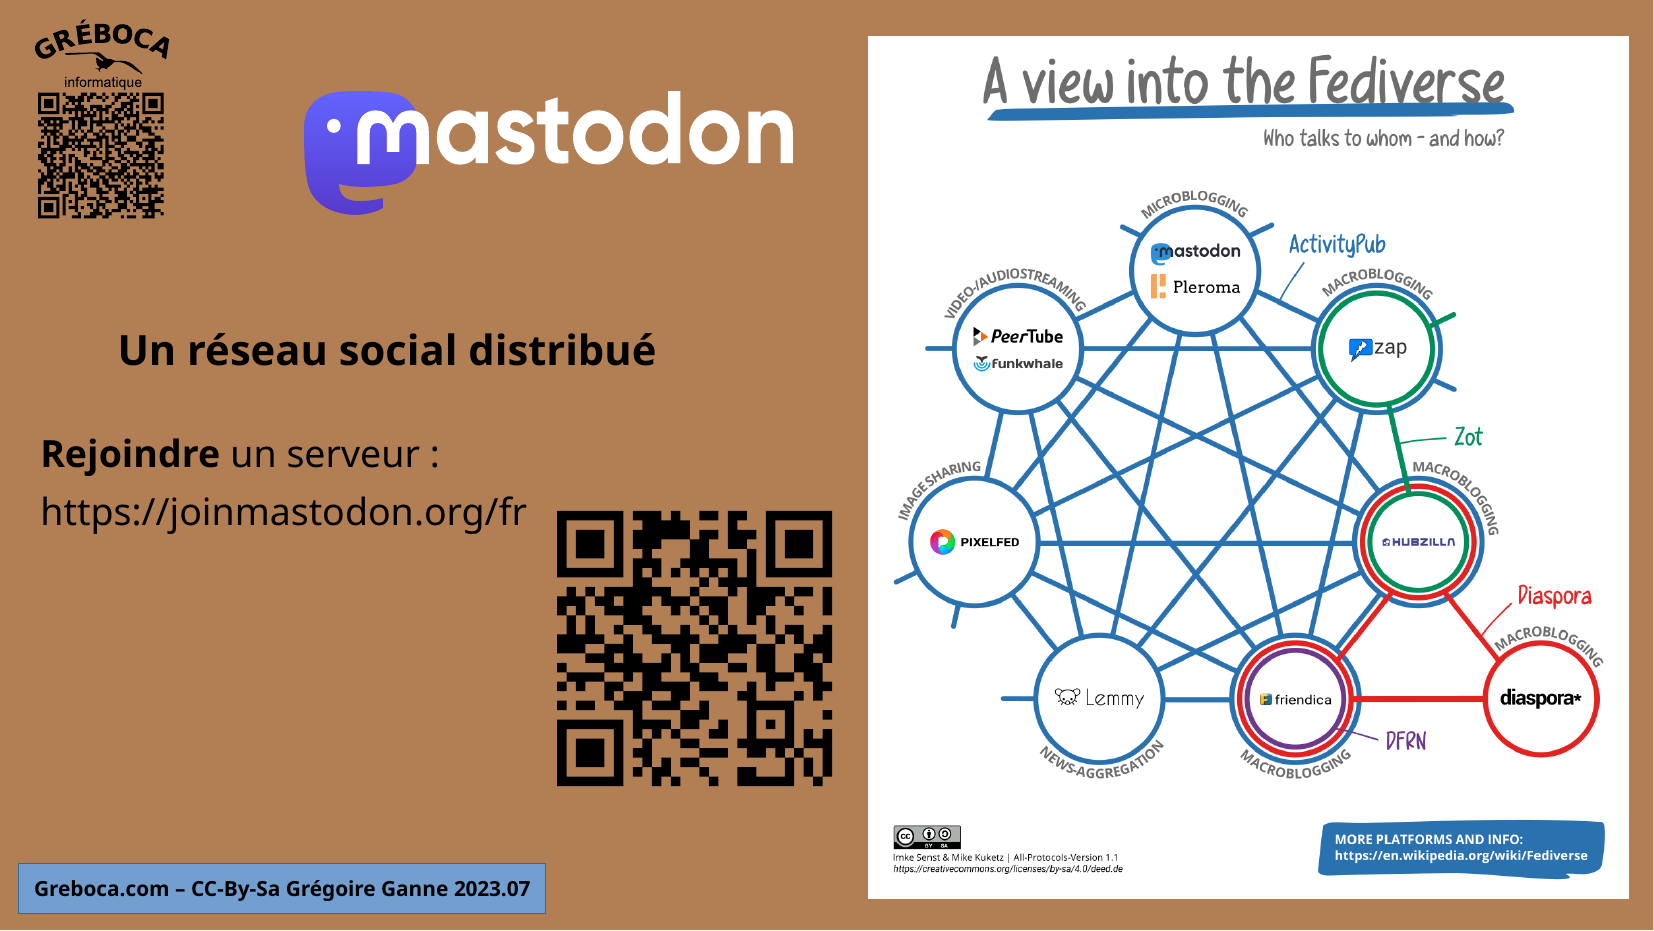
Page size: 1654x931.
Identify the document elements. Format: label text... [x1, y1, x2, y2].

picture [27, 19, 175, 230]
title Un réseau social distribué [62, 282, 713, 417]
picture [303, 89, 793, 217]
picture [542, 496, 847, 801]
picture [868, 36, 1629, 899]
text_box Greboca.com – CC-By-Sa Grégoire Ganne 2023.07 [18, 863, 546, 914]
text_box Rejoindre un serveur : https://joinmastodon.org/fr [25, 412, 710, 721]
